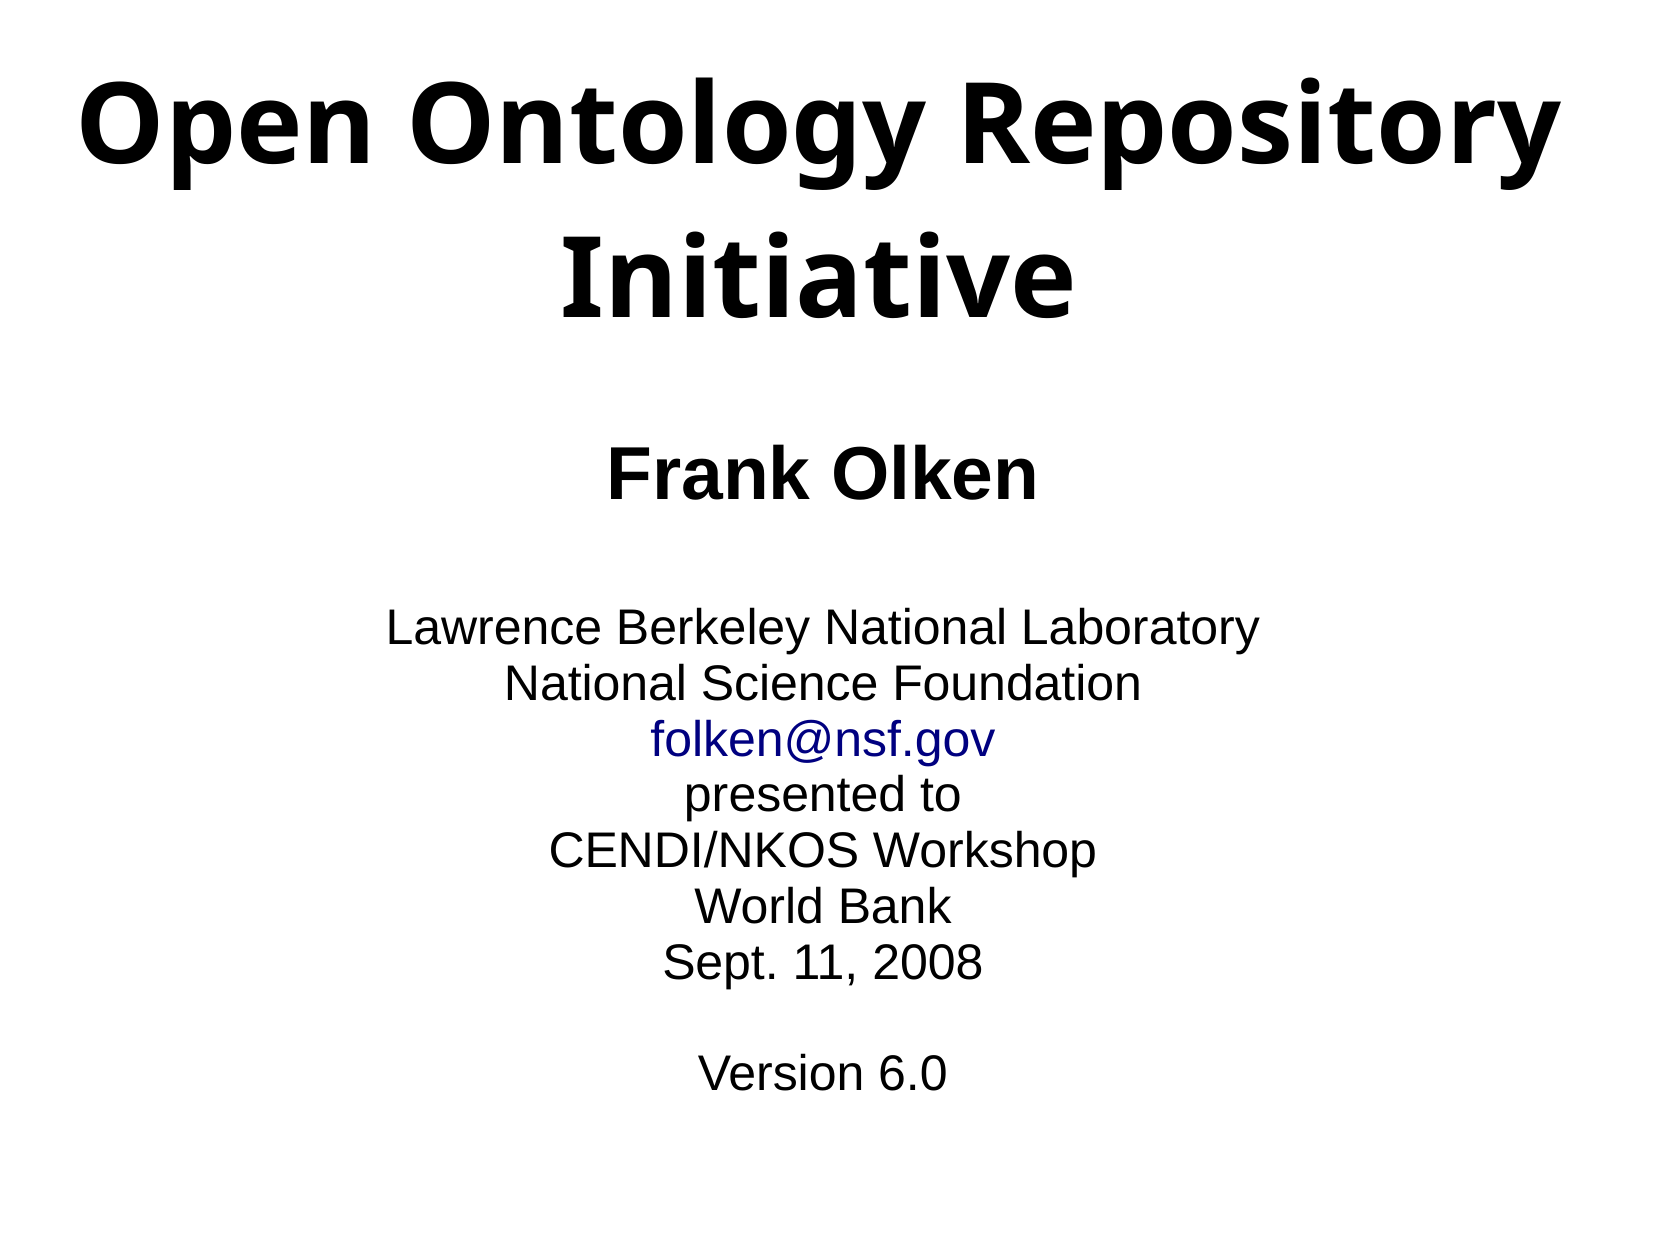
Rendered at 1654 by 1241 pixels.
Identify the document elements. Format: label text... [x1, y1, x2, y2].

subtitle Frank Olken Lawrence Berkeley National Laboratory National Science Foundation folken@nsf.gov presented to CENDI/NKOS Workshop World Bank Sept. 11, 2008 Version 6.0 [78, 347, 1568, 1157]
title Open Ontology Repository Initiative [75, 38, 1564, 356]
